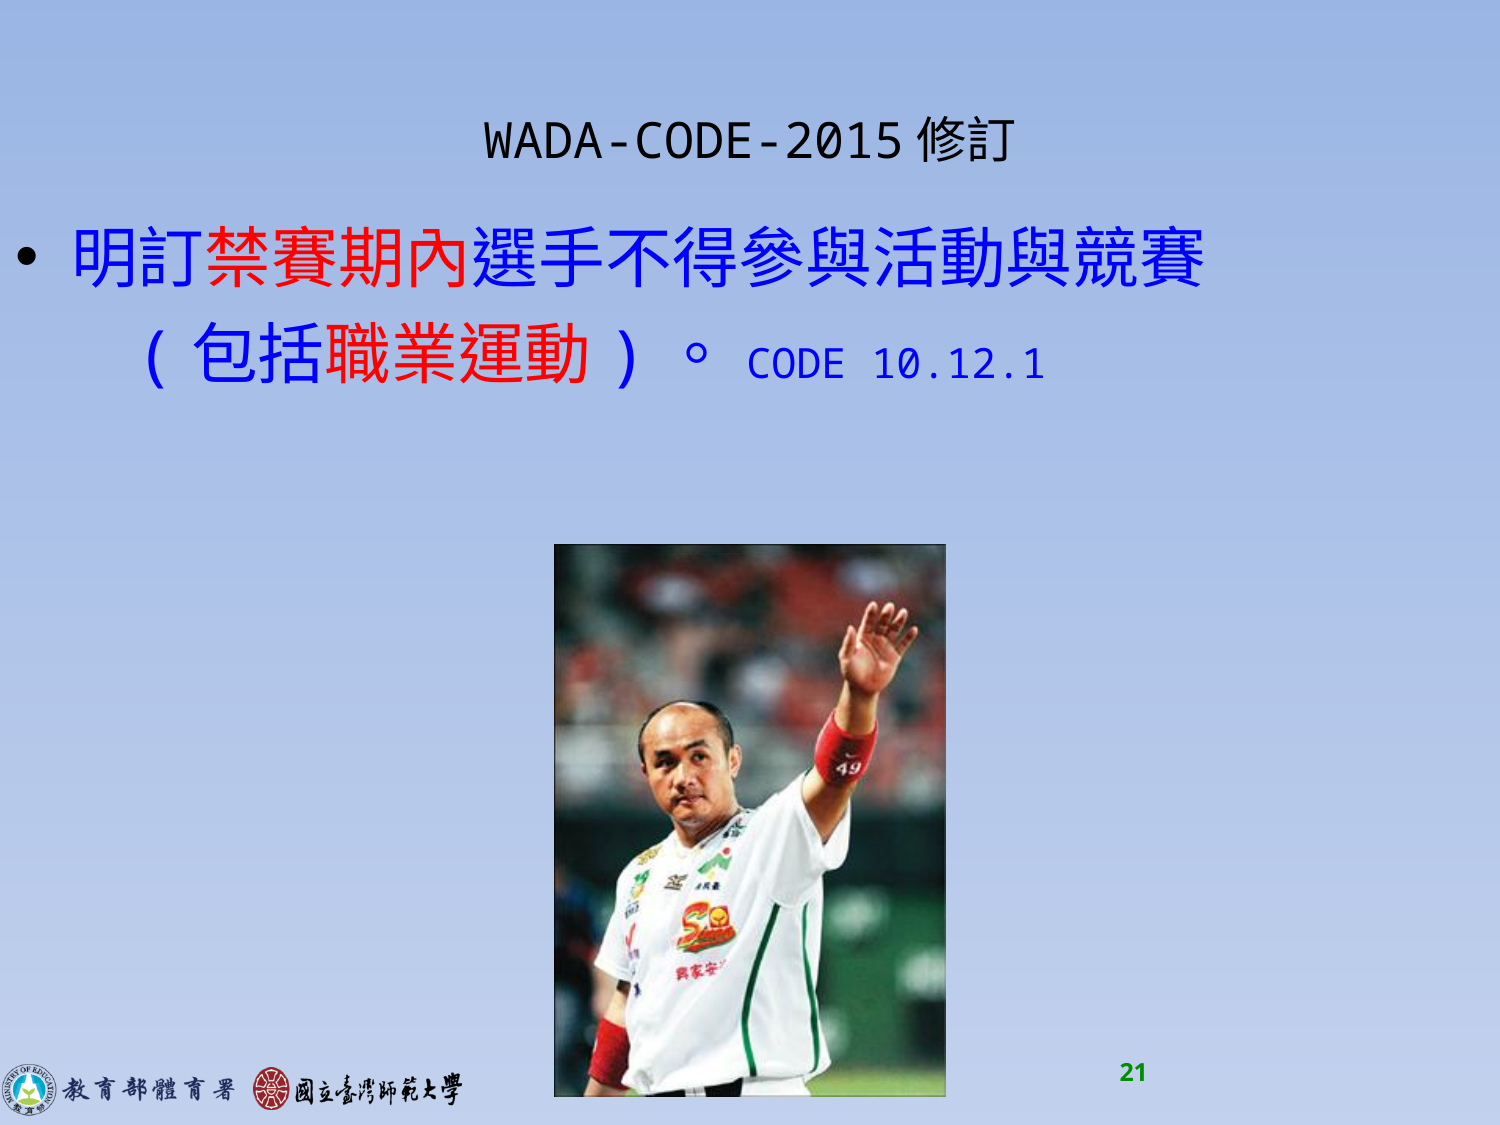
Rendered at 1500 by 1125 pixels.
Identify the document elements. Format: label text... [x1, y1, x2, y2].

title WADA-CODE-2015修訂 [75, 45, 1426, 208]
text_box [1104, 1023, 1455, 1099]
picture [554, 544, 946, 1097]
list 明訂禁賽期內選手不得參與活動與競賽 (包括職業運動)。CODE 10.12.1 [0, 208, 1500, 445]
